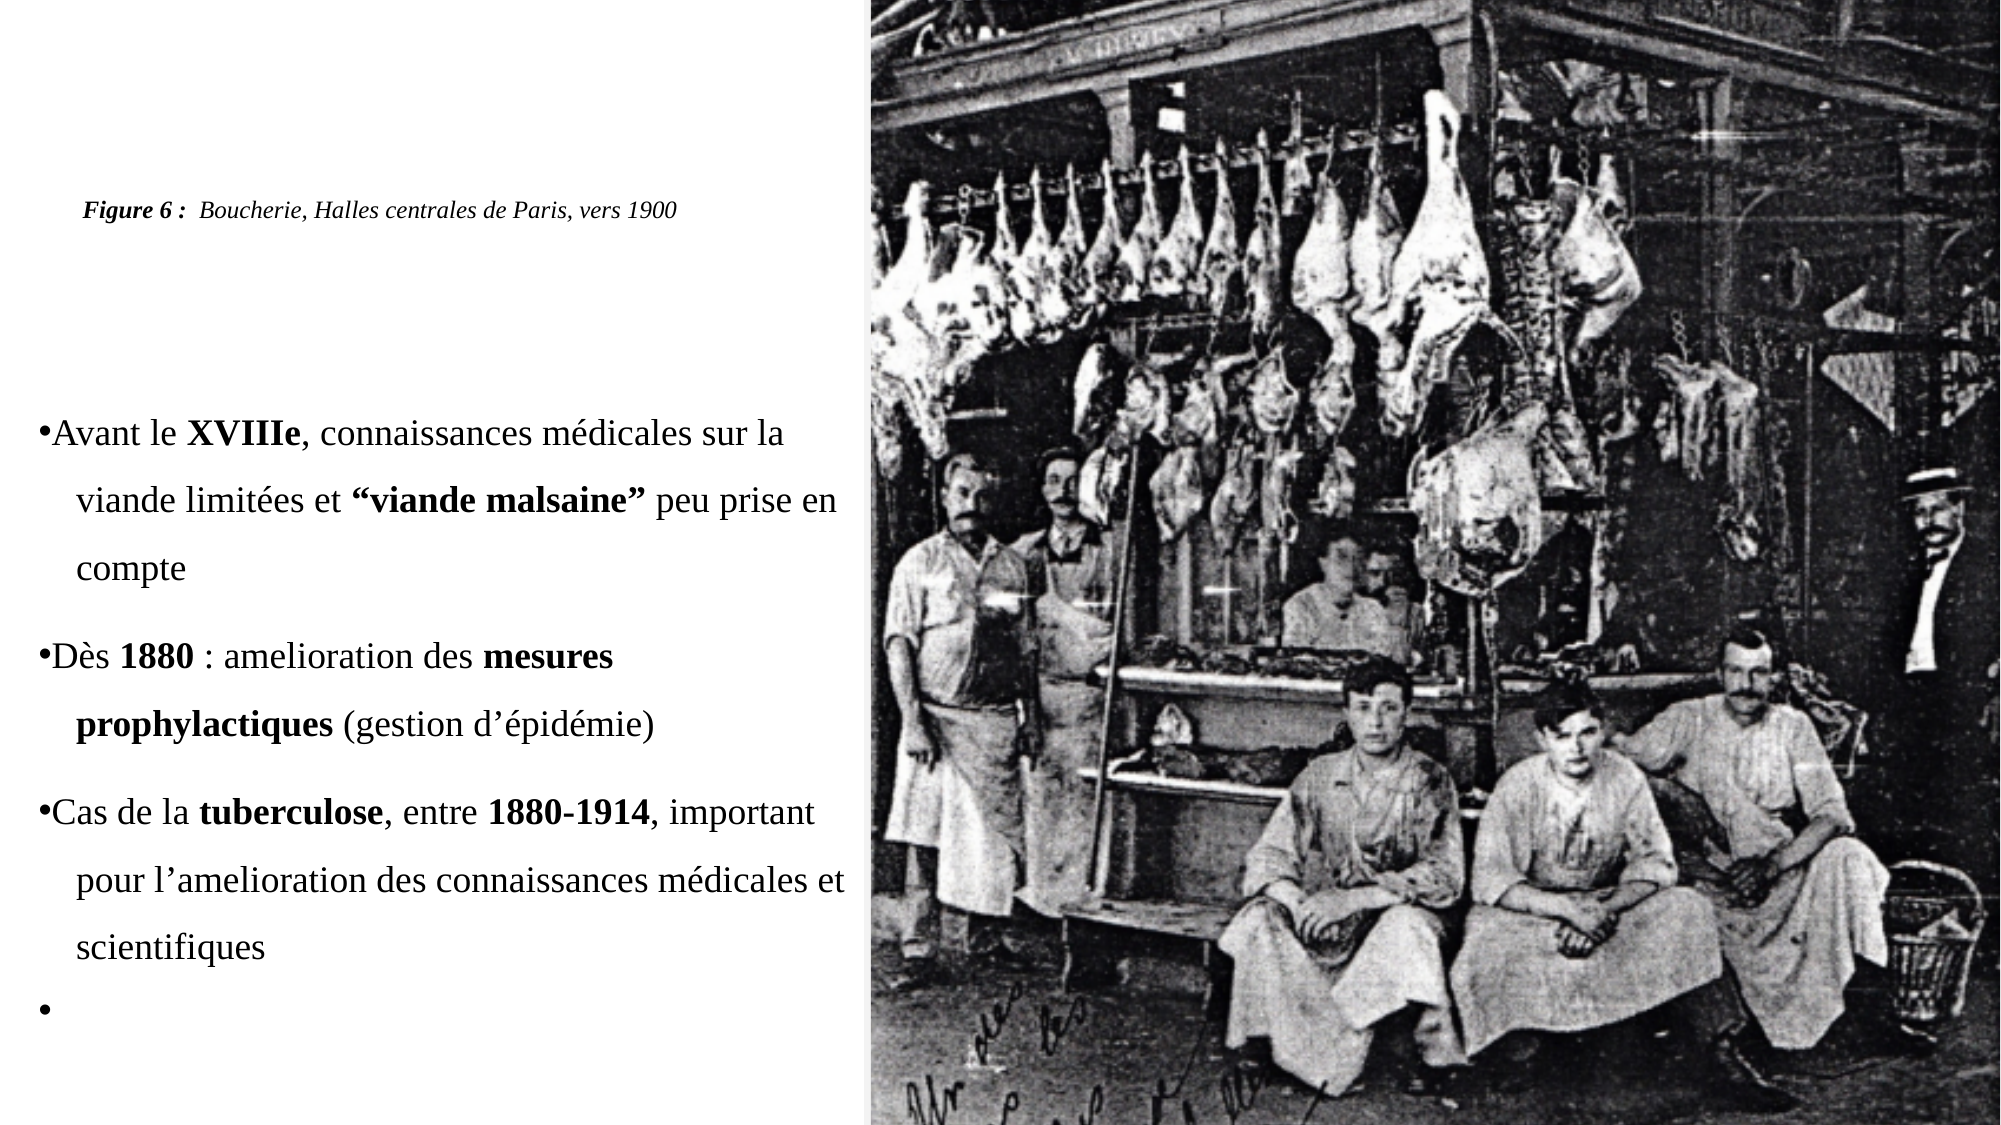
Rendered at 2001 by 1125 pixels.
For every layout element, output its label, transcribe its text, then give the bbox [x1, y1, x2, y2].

title Figure 6 : Boucherie, Halles centrales de Paris, vers 1900 [67, 161, 804, 289]
picture [870, 0, 2000, 1125]
list Avant le XVIIIe, connaissances médicales sur la viande limitées et “viande malsaine” peu prise en compte Dès 1880 : amelioration des mesures prophylactiques (gestion d’épidémie) Cas de la tuberculose, entre 1880-1914, important pour l’amelioration des connaissances médicales et scientifiques [23, 378, 864, 1111]
